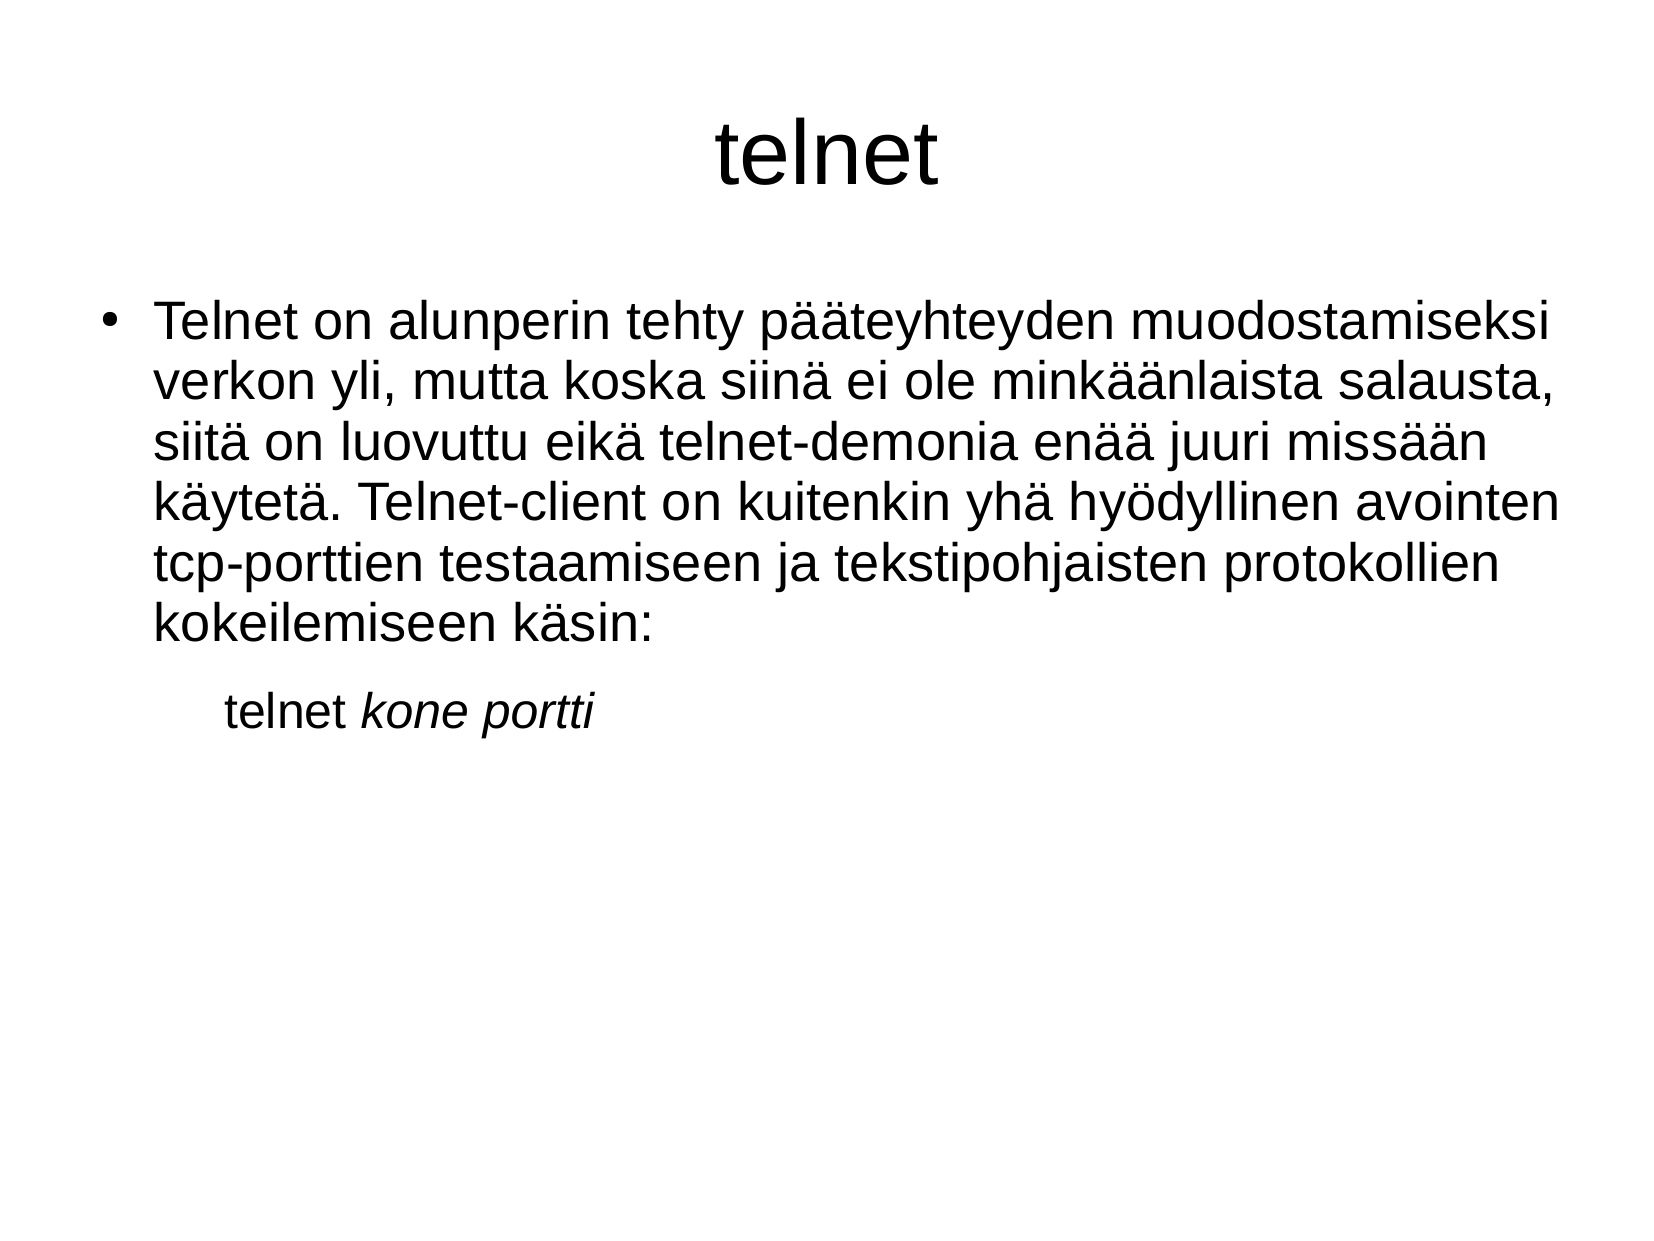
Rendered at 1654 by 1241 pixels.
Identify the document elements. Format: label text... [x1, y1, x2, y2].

title telnet [82, 49, 1571, 257]
list Telnet on alunperin tehty pääteyhteyden muodostamiseksi verkon yli, mutta koska siinä ei ole minkäänlaista salausta, siitä on luovuttu eikä telnet-demonia enää juuri missään käytetä. Telnet-client on kuitenkin yhä hyödyllinen avointen tcp-porttien testaamiseen ja tekstipohjaisten protokollien kokeilemiseen käsin: telnet kone portti [82, 290, 1571, 1010]
